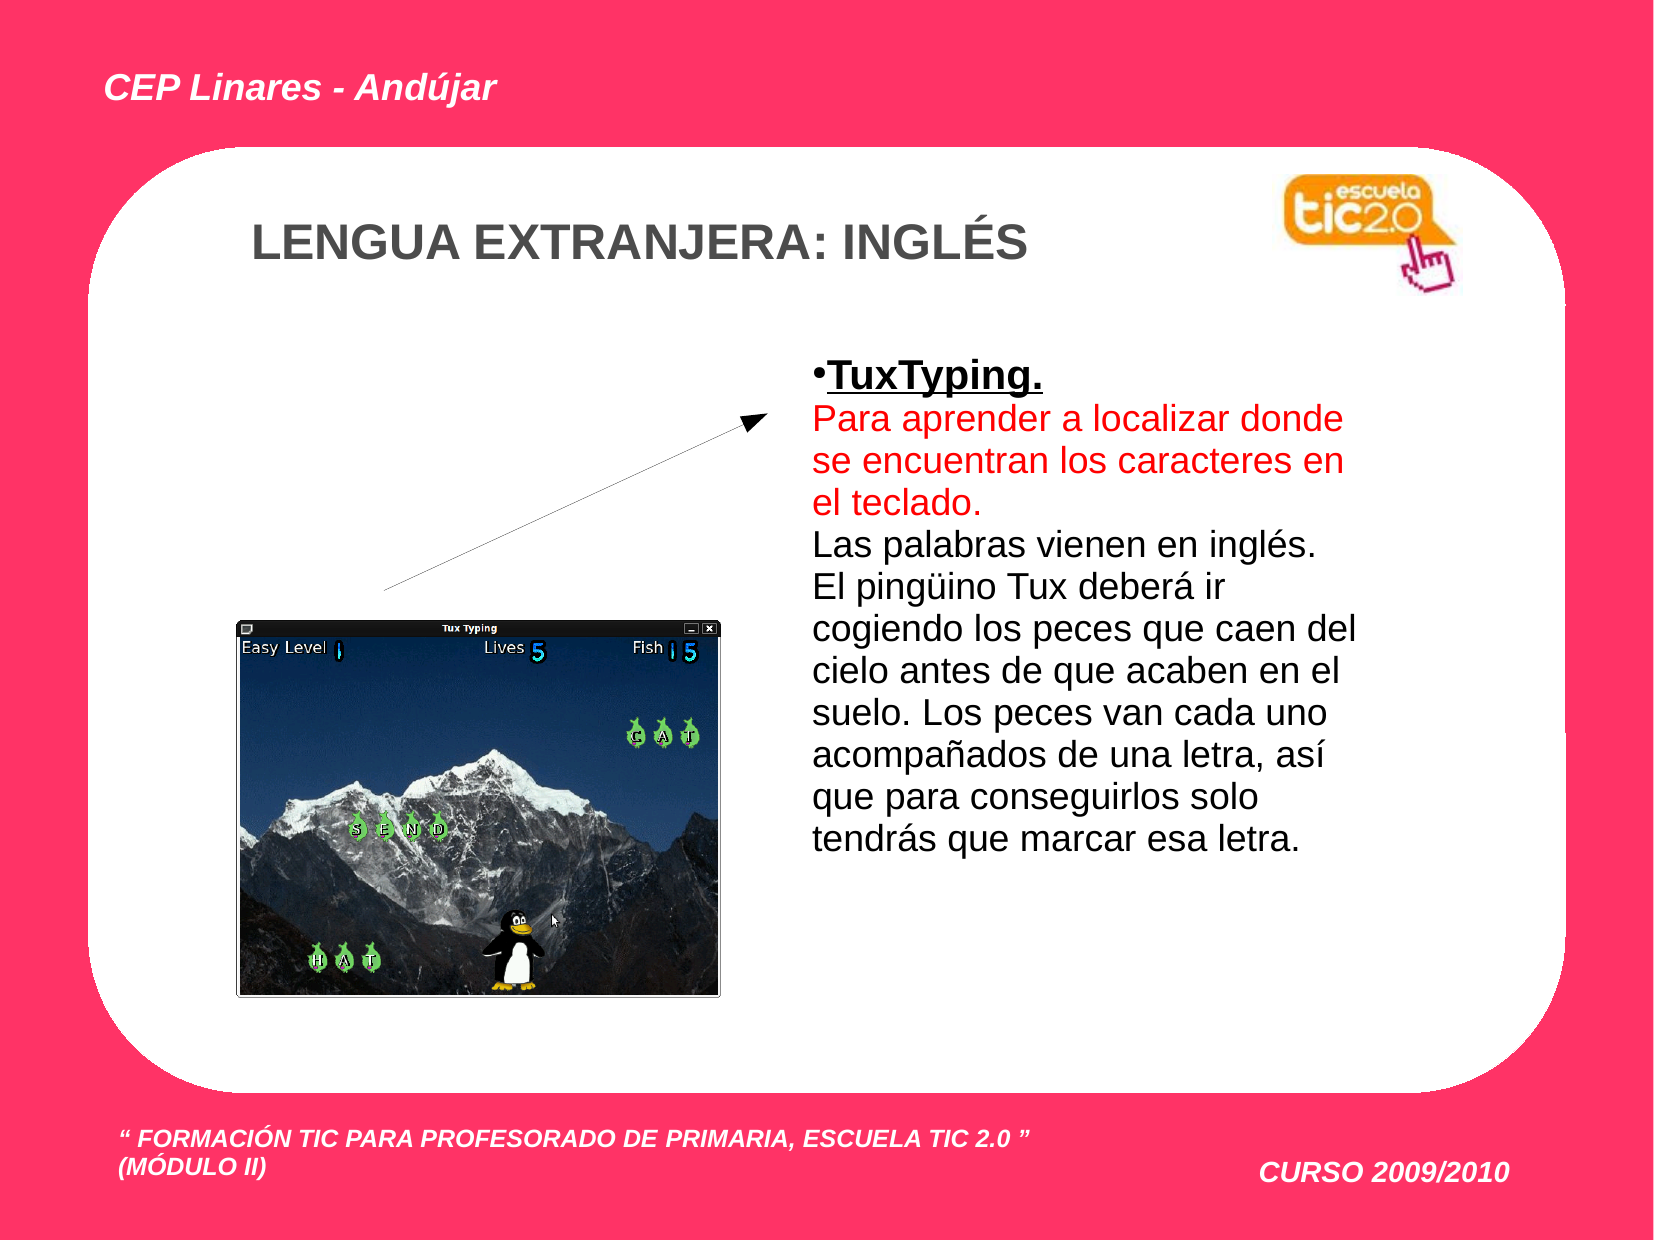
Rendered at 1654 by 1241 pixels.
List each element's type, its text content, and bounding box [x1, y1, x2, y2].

text_box TuxTyping. Para aprender a localizar donde se encuentran los caracteres en el teclado. Las palabras vienen en inglés. El pingüino Tux deberá ir cogiendo los peces que caen del cielo antes de que acaben en el suelo. Los peces van cada uno acompañados de una letra, así que para conseguirlos solo tendrás que marcar esa letra. [797, 343, 1388, 869]
text_box LENGUA EXTRANJERA: INGLÉS [236, 206, 1152, 279]
picture [1272, 174, 1463, 296]
picture [236, 620, 721, 999]
